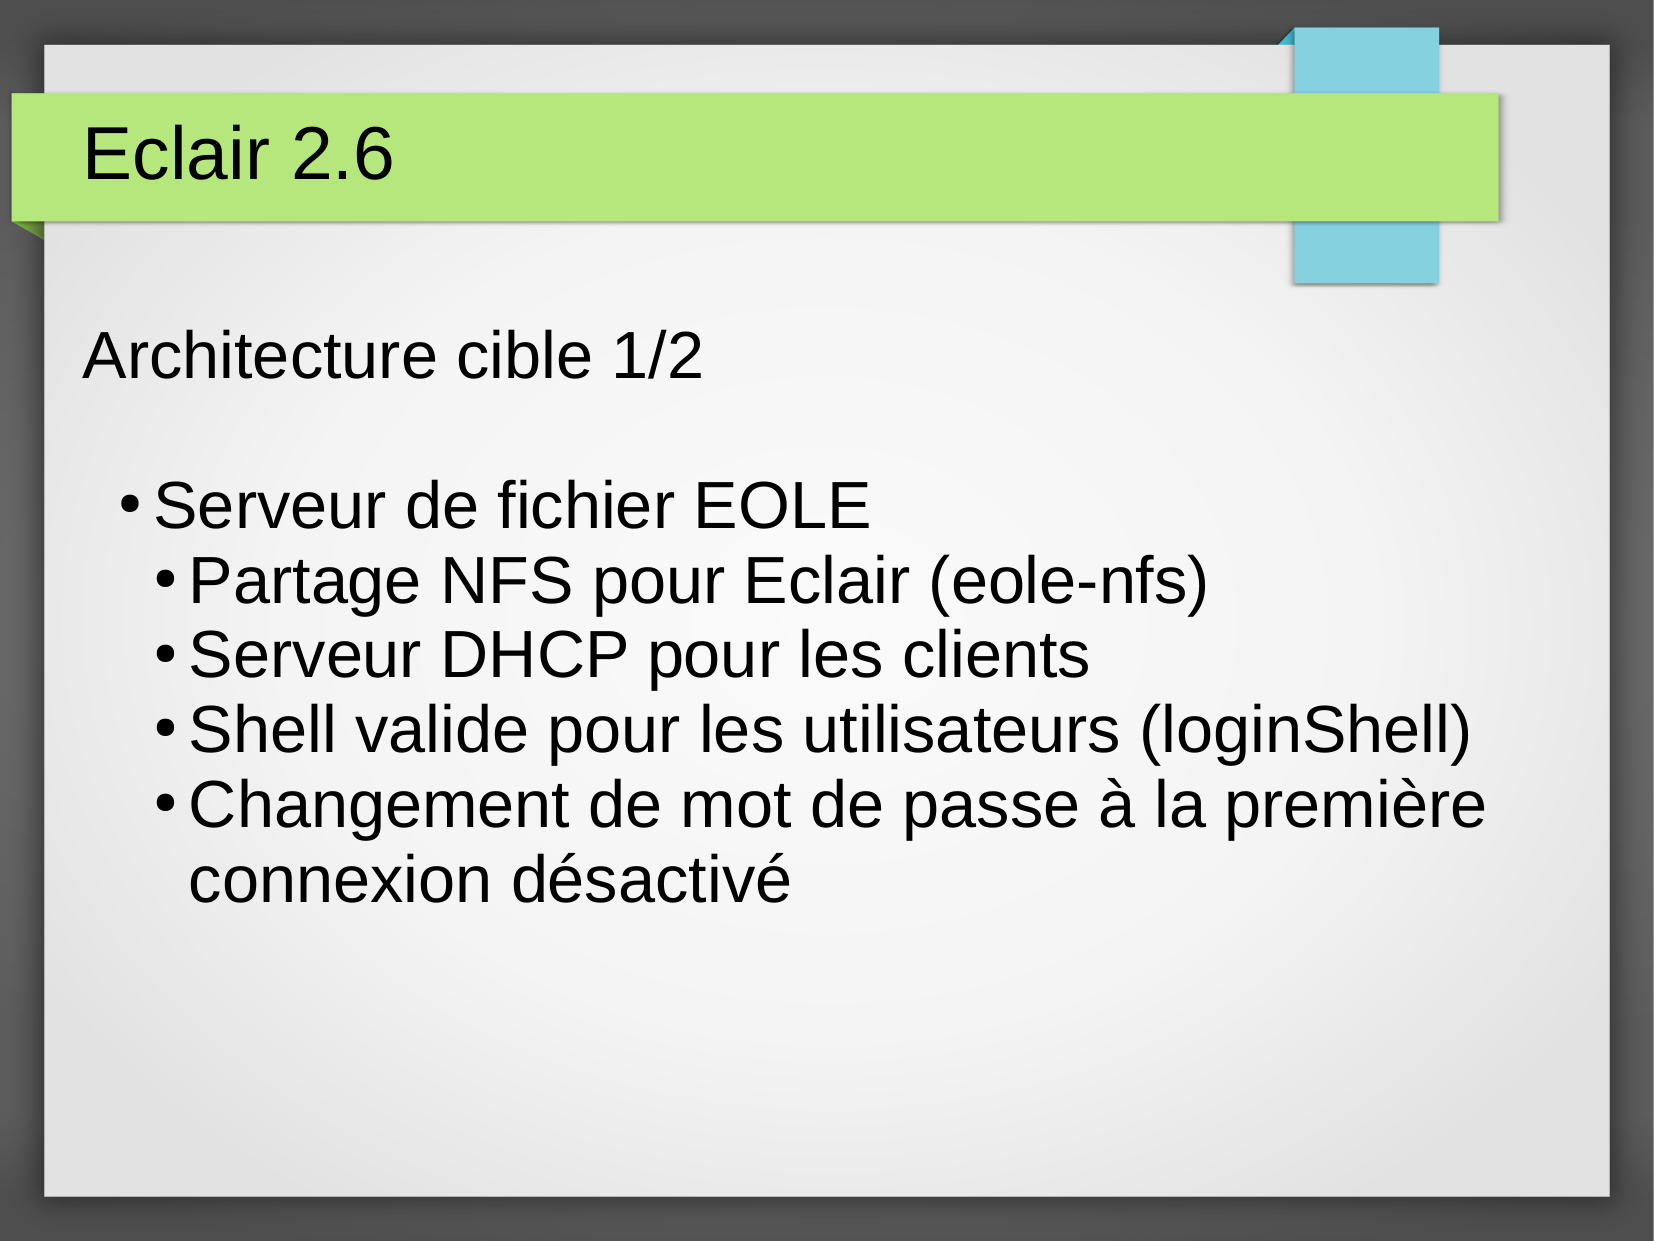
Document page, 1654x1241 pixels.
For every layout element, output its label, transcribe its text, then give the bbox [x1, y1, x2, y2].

picture [0, 0, 1654, 1241]
text_box [82, 295, 1571, 1015]
title Eclair 2.6 [82, 94, 1264, 213]
